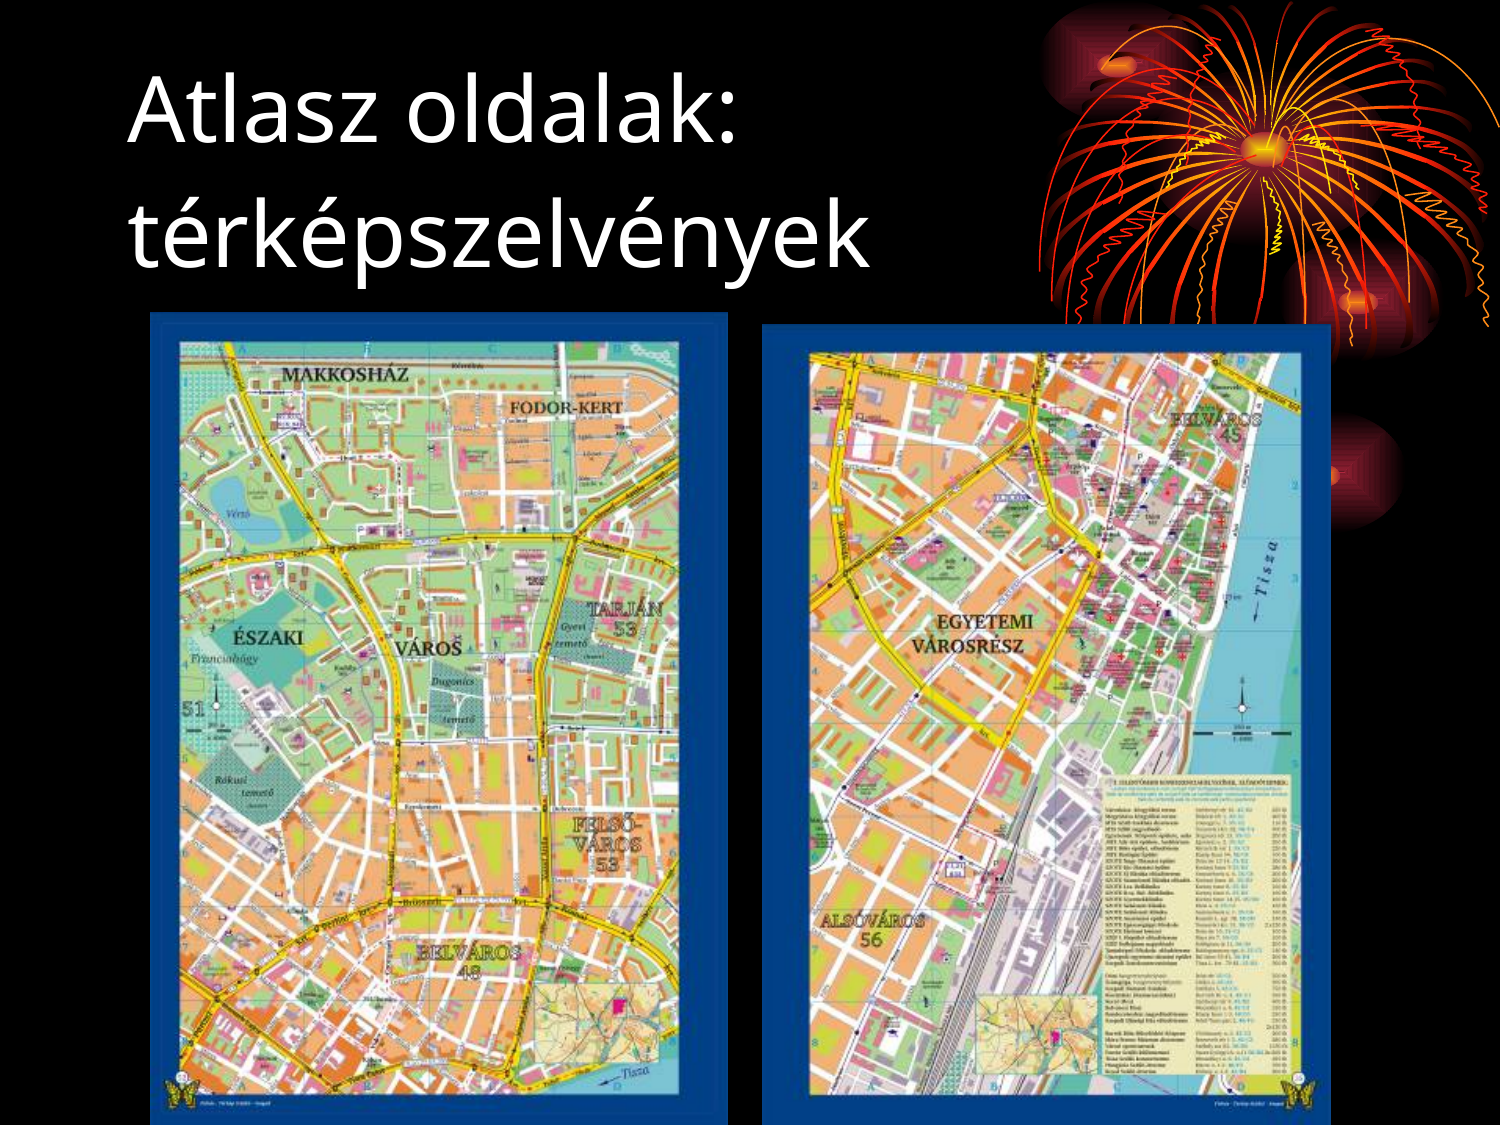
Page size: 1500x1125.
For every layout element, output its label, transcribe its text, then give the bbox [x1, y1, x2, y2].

picture [762, 324, 1331, 1125]
title Atlasz oldalak: térképszelvények [112, 32, 1388, 307]
picture [150, 312, 728, 1125]
